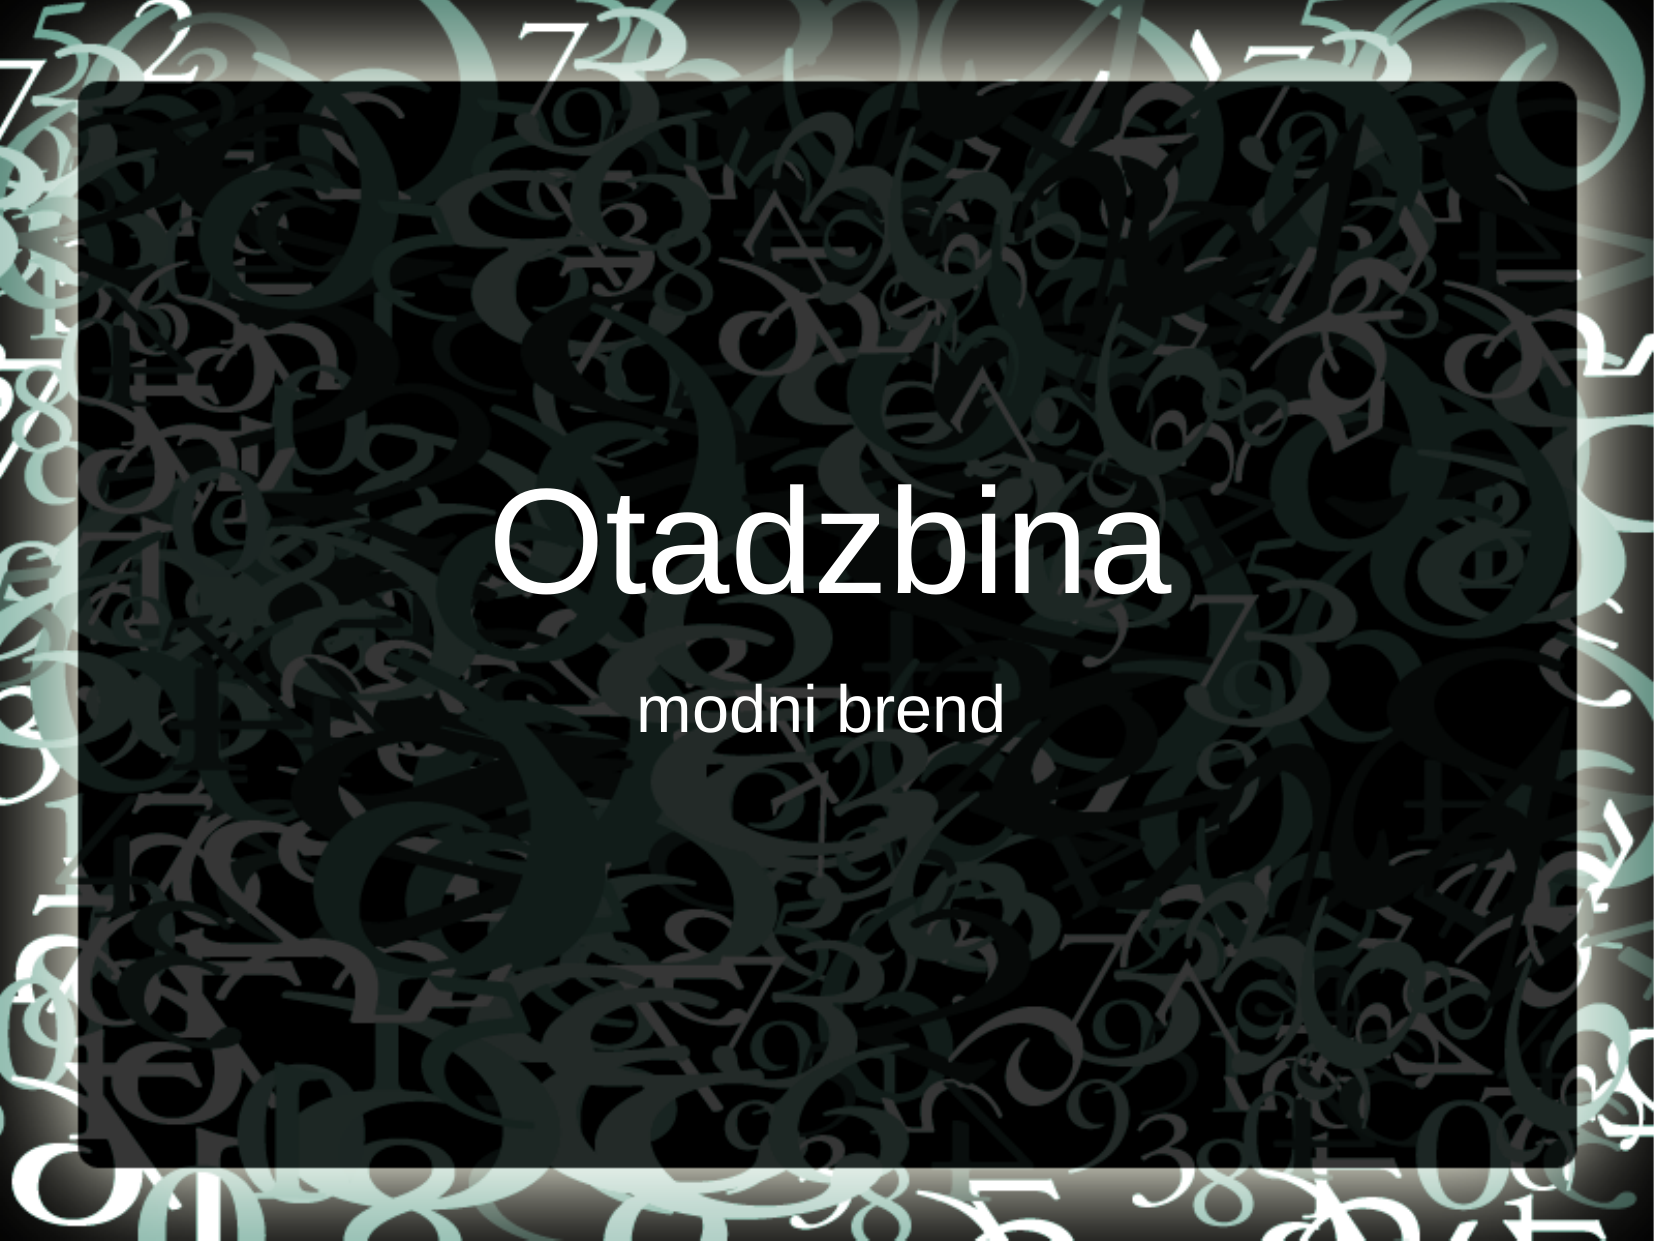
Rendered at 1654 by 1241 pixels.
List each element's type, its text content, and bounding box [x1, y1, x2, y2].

subtitle modni brend [86, 240, 1576, 1179]
picture [0, 0, 1654, 1241]
